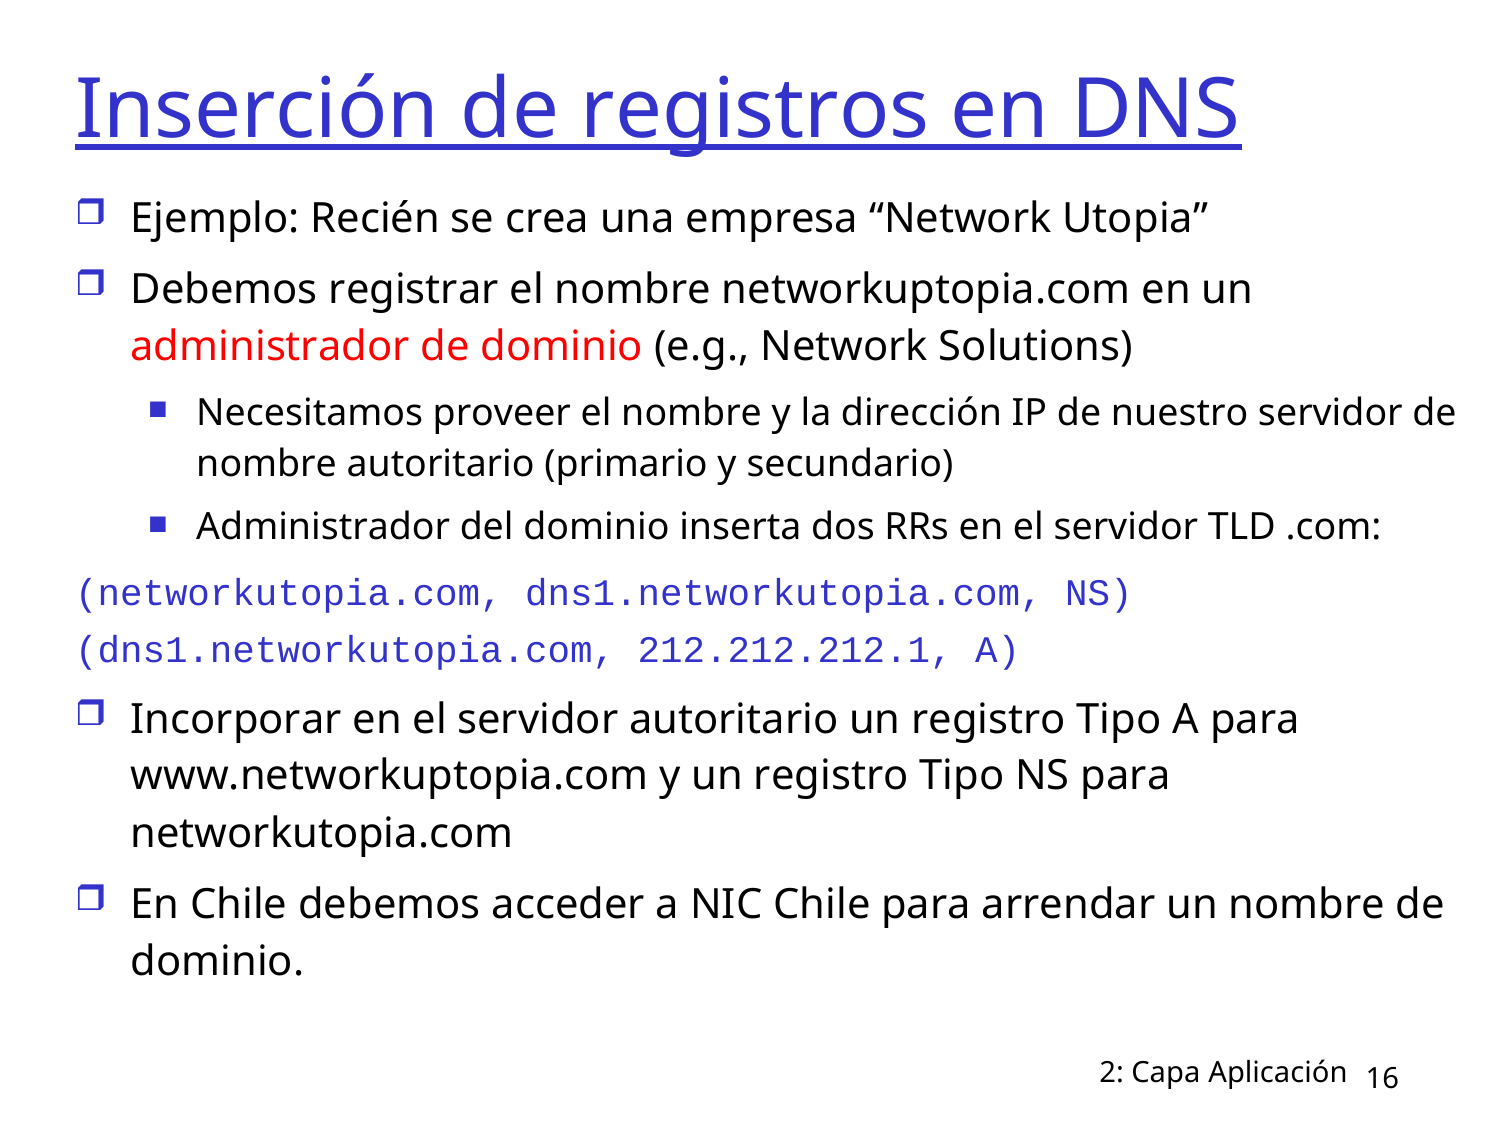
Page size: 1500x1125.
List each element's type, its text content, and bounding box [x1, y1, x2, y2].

title Inserción de registros en DNS [75, 23, 1426, 187]
list Ejemplo: Recién se crea una empresa “Network Utopia” Debemos registrar el nombre networkuptopia.com en un administrador de dominio (e.g., Network Solutions)‏ Necesitamos proveer el nombre y la dirección IP de nuestro servidor de nombre autoritario (primario y secundario)‏ Administrador del dominio inserta dos RRs en el servidor TLD .com: (networkutopia.com, dns1.networkutopia.com, NS)‏ (dns1.networkutopia.com, 212.212.212.1, A) Incorporar en el servidor autoritario un registro Tipo A para www.networkuptopia.com y un registro Tipo NS para networkutopia.com En Chile debemos acceder a NIC Chile para arrendar un nombre de dominio. [75, 187, 1471, 1025]
